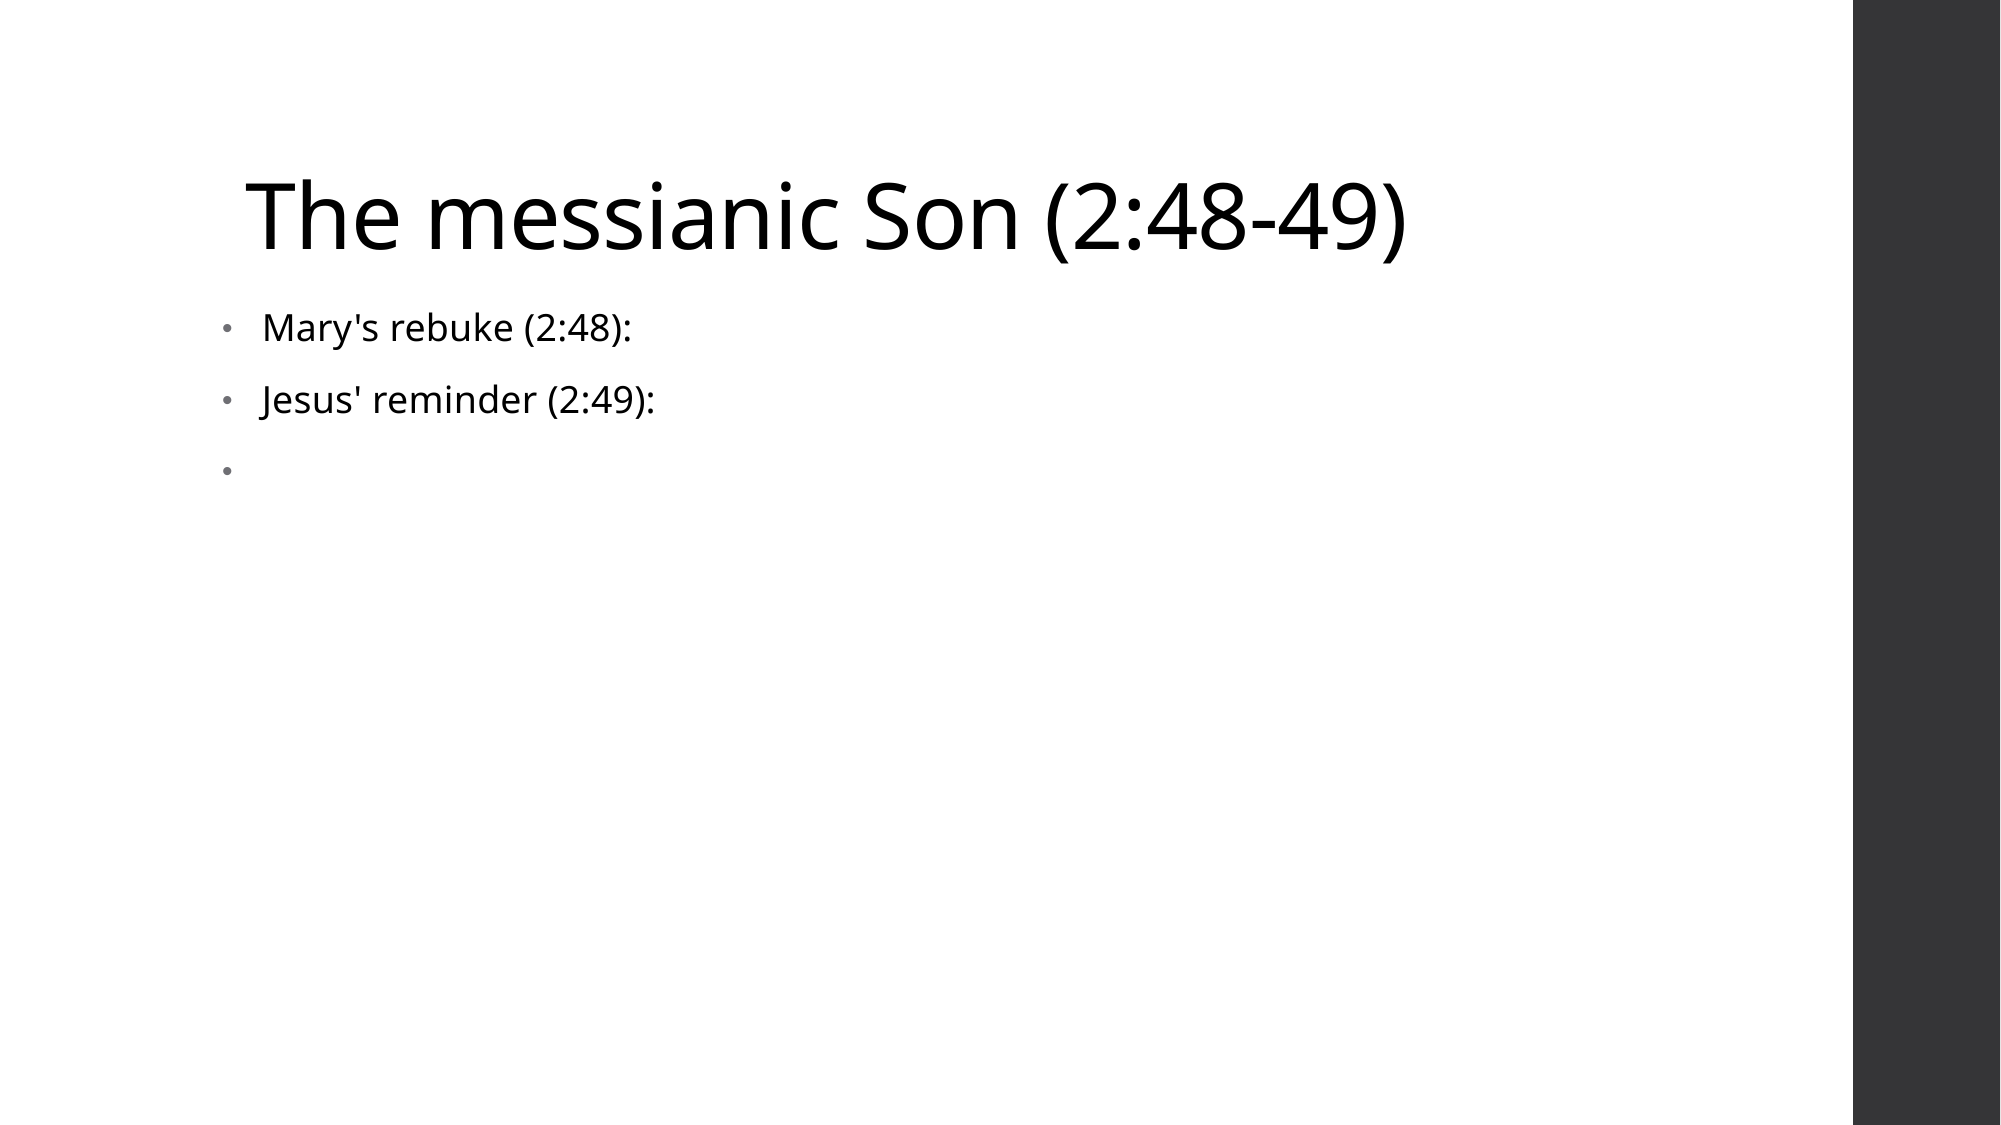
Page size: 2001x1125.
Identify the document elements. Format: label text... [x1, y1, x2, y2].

list Mary's rebuke (2:48): Jesus' reminder (2:49): [206, 299, 1617, 1014]
title The messianic Son (2:48-49) [206, 60, 1797, 278]
